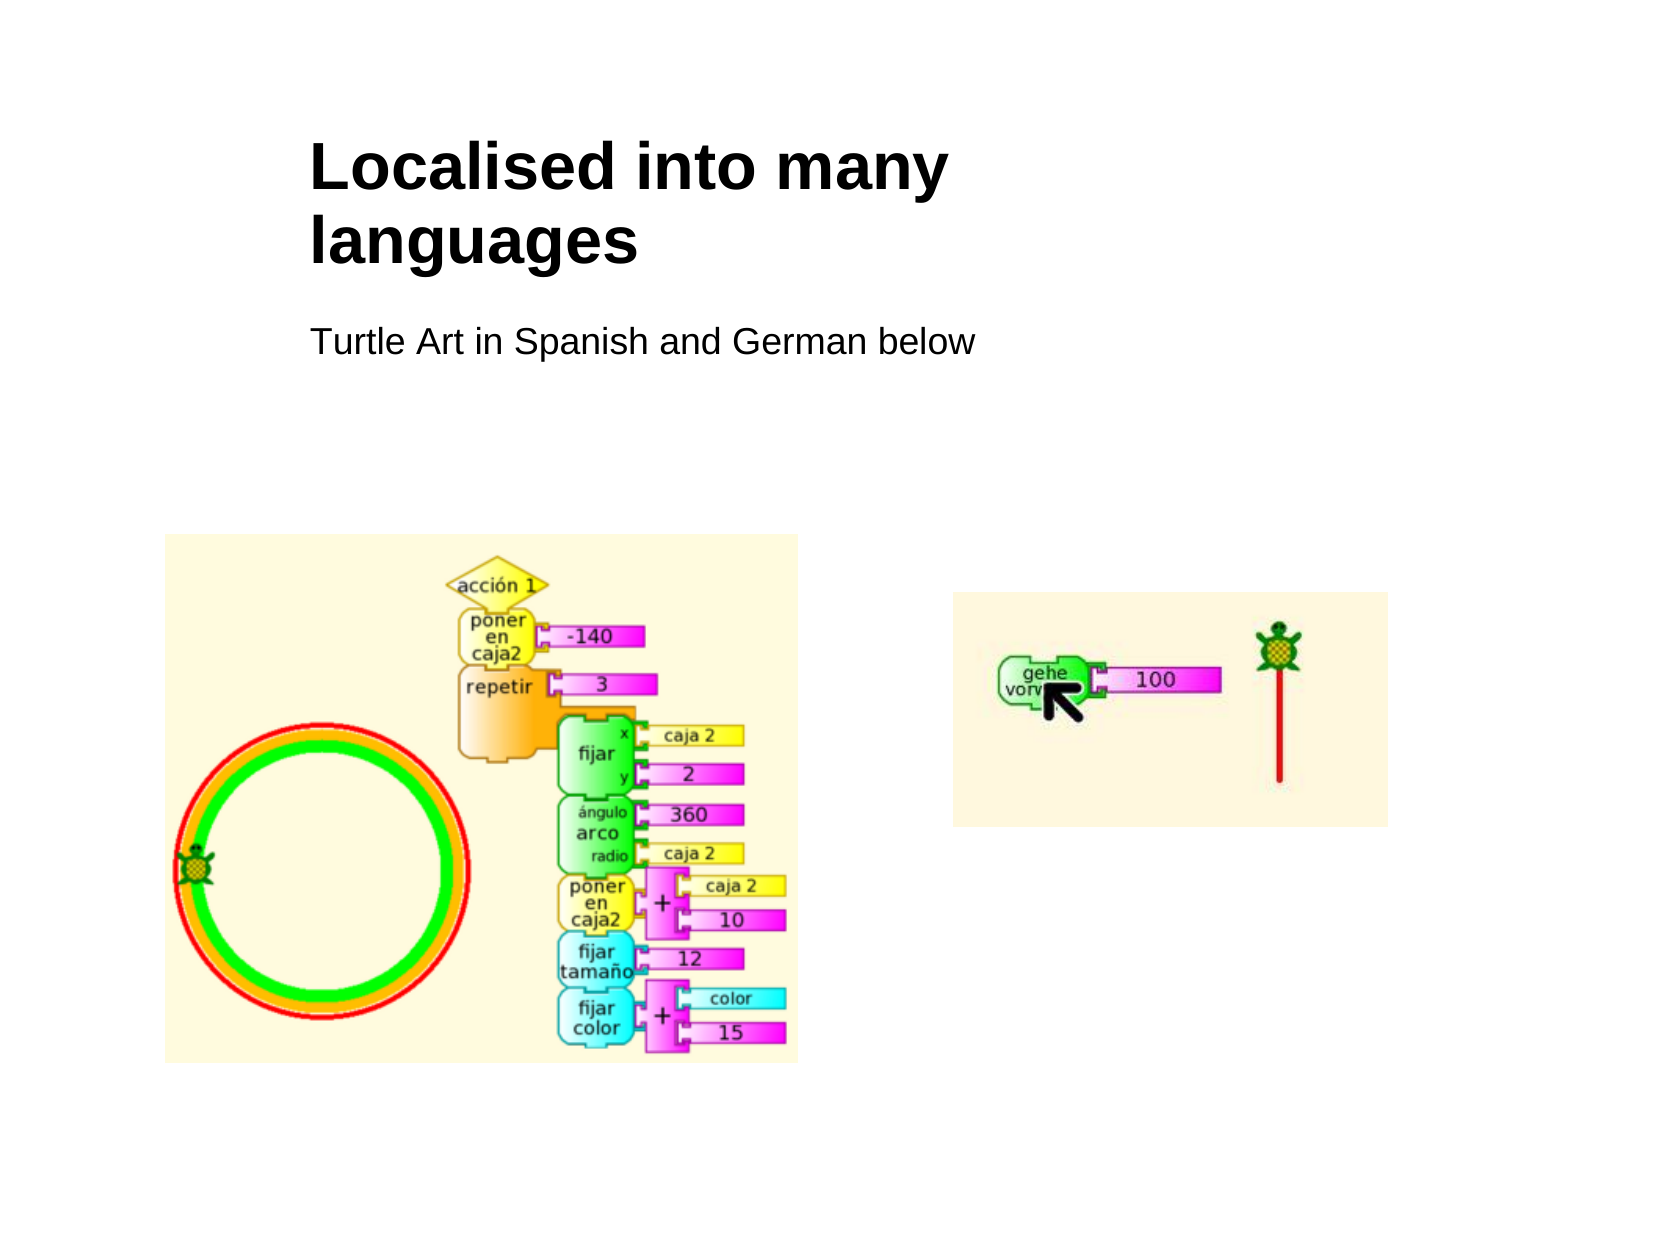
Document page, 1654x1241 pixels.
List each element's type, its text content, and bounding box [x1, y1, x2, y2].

picture [165, 534, 798, 1063]
picture [953, 592, 1388, 827]
text_box Localised into many languages Turtle Art in Spanish and German below [295, 118, 1182, 367]
